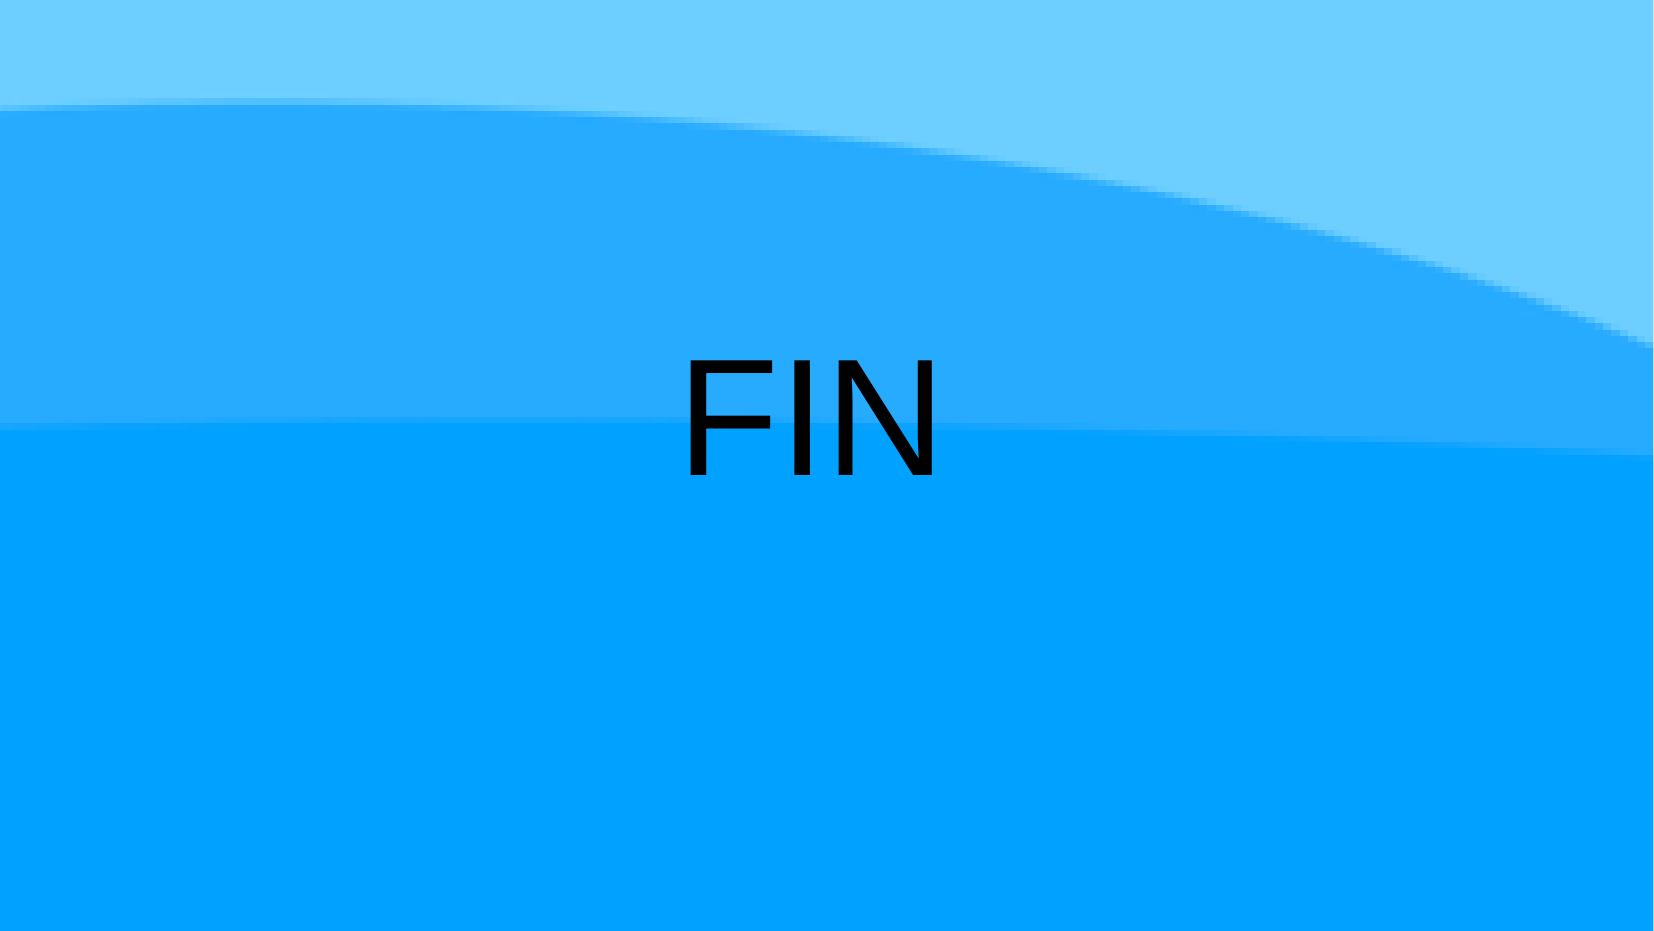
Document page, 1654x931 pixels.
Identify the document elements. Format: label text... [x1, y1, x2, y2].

picture [0, 0, 1654, 931]
title FIN [76, 324, 1548, 512]
